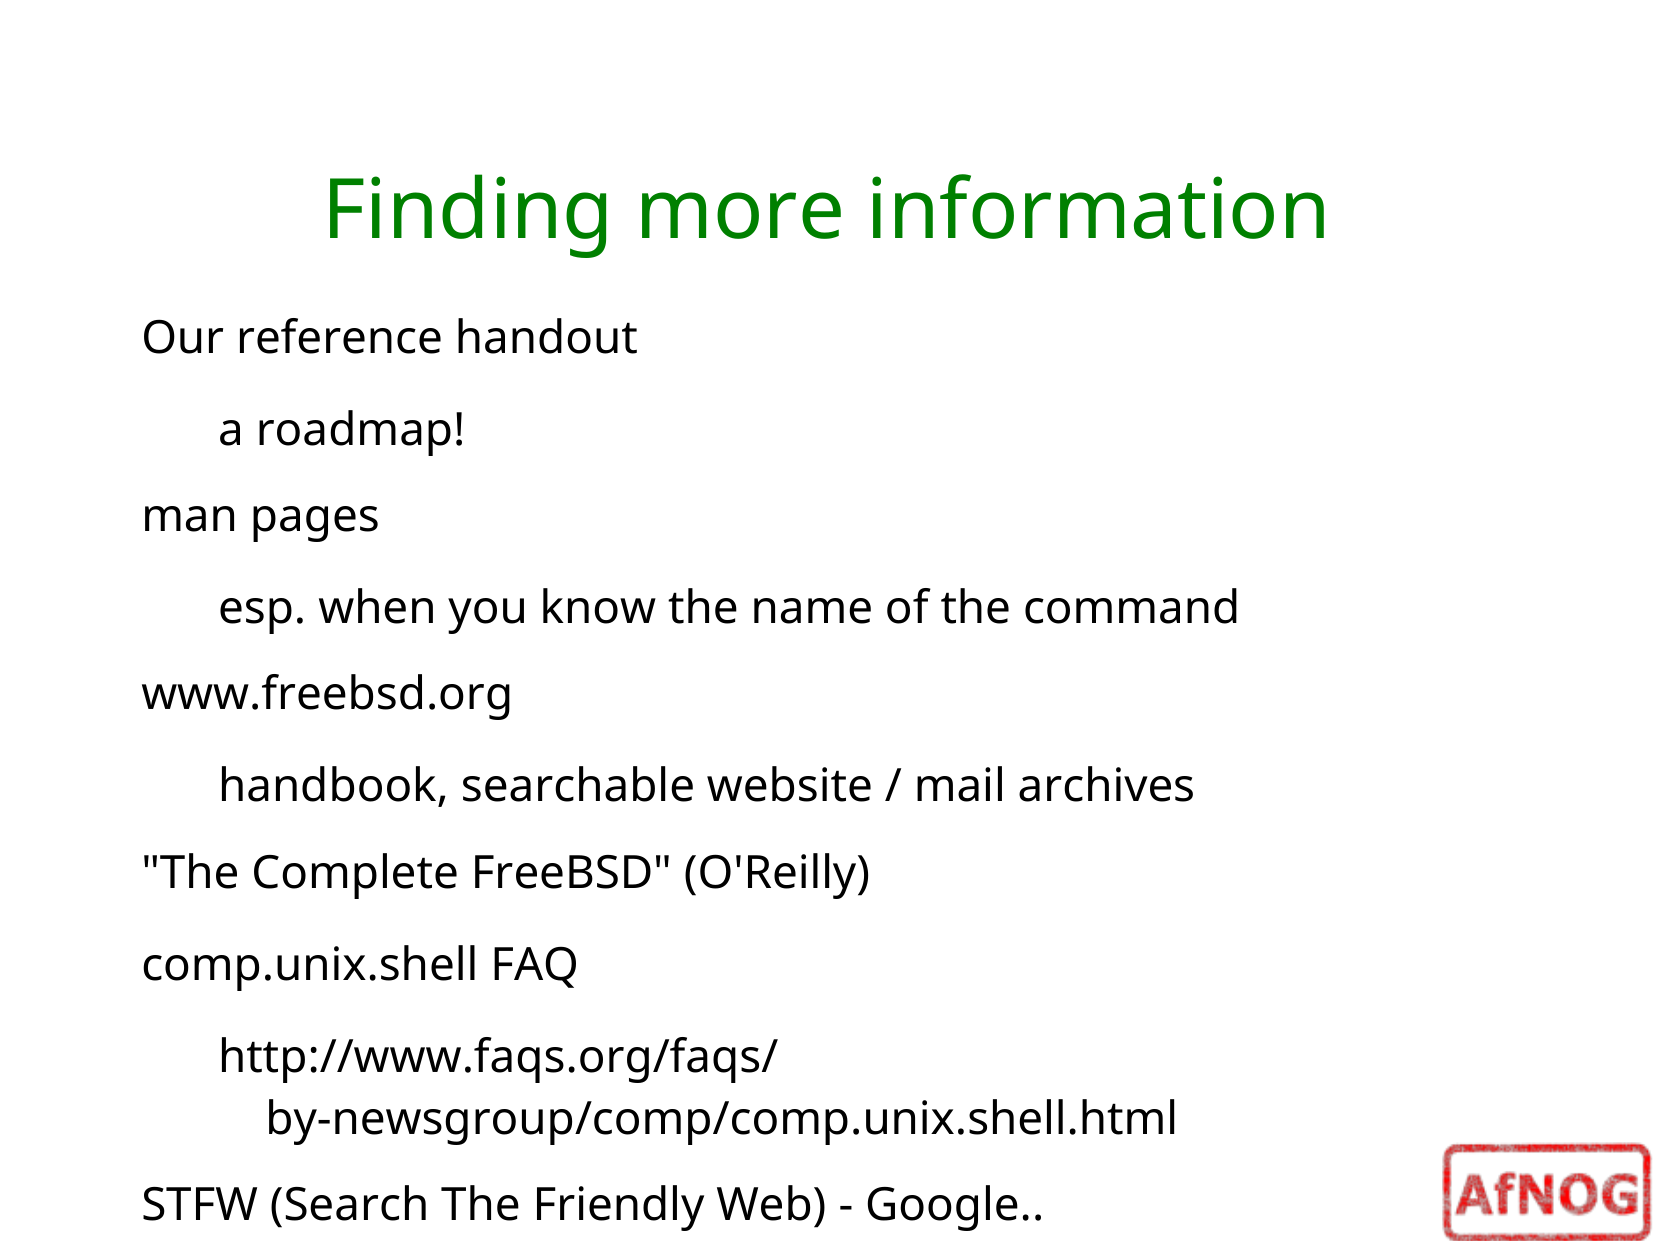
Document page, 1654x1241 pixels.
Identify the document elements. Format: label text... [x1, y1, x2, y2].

title Finding more information [121, 102, 1533, 311]
list Our reference handout a roadmap! man pages esp. when you know the name of the command www.freebsd.org handbook, searchable website / mail archives "The Complete FreeBSD" (O'Reilly) comp.unix.shell FAQ http://www.faqs.org/faqs/ by-newsgroup/comp/comp.unix.shell.html STFW (Search The Friendly Web) - Google.. [123, 304, 1563, 1133]
picture [1441, 1141, 1654, 1241]
